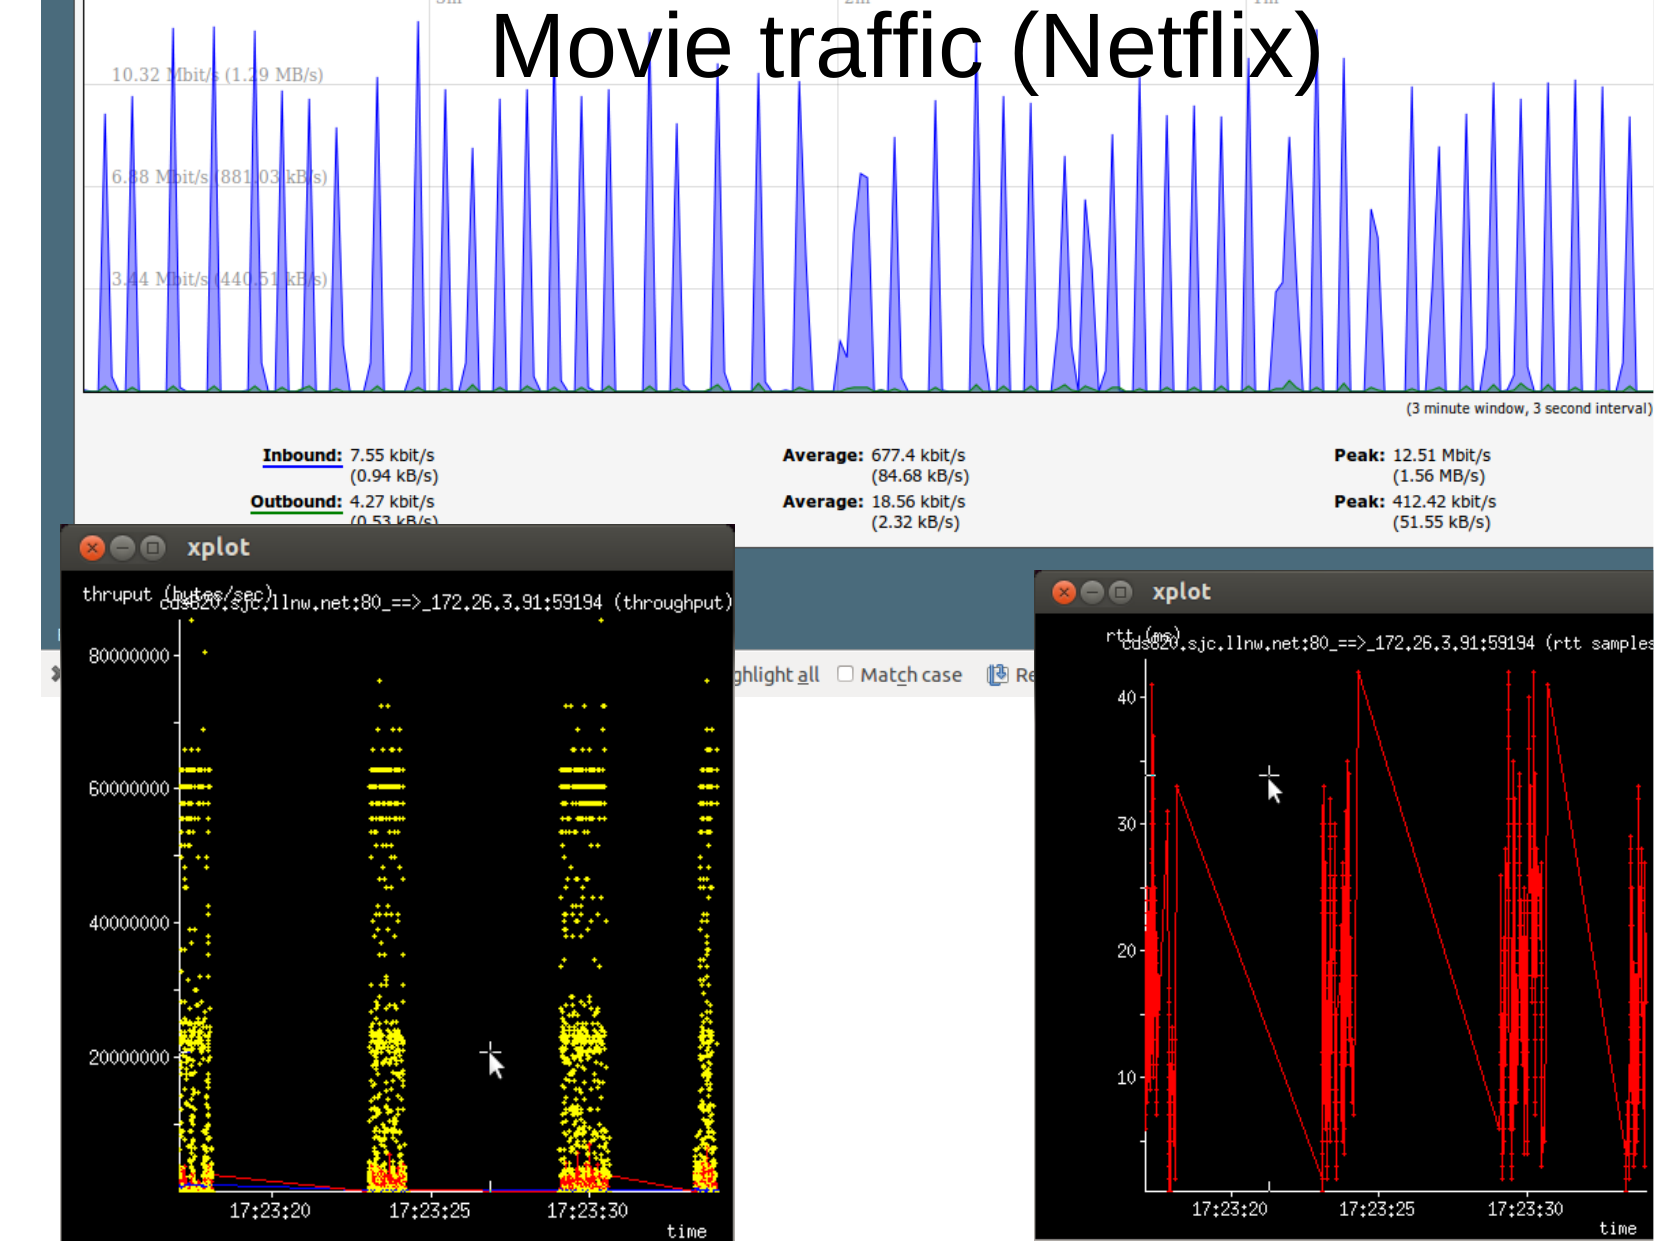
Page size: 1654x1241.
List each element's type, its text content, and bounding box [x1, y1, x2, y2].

picture [41, 0, 1654, 1241]
text_box Movie traffic (Netflix) [164, 0, 1653, 148]
